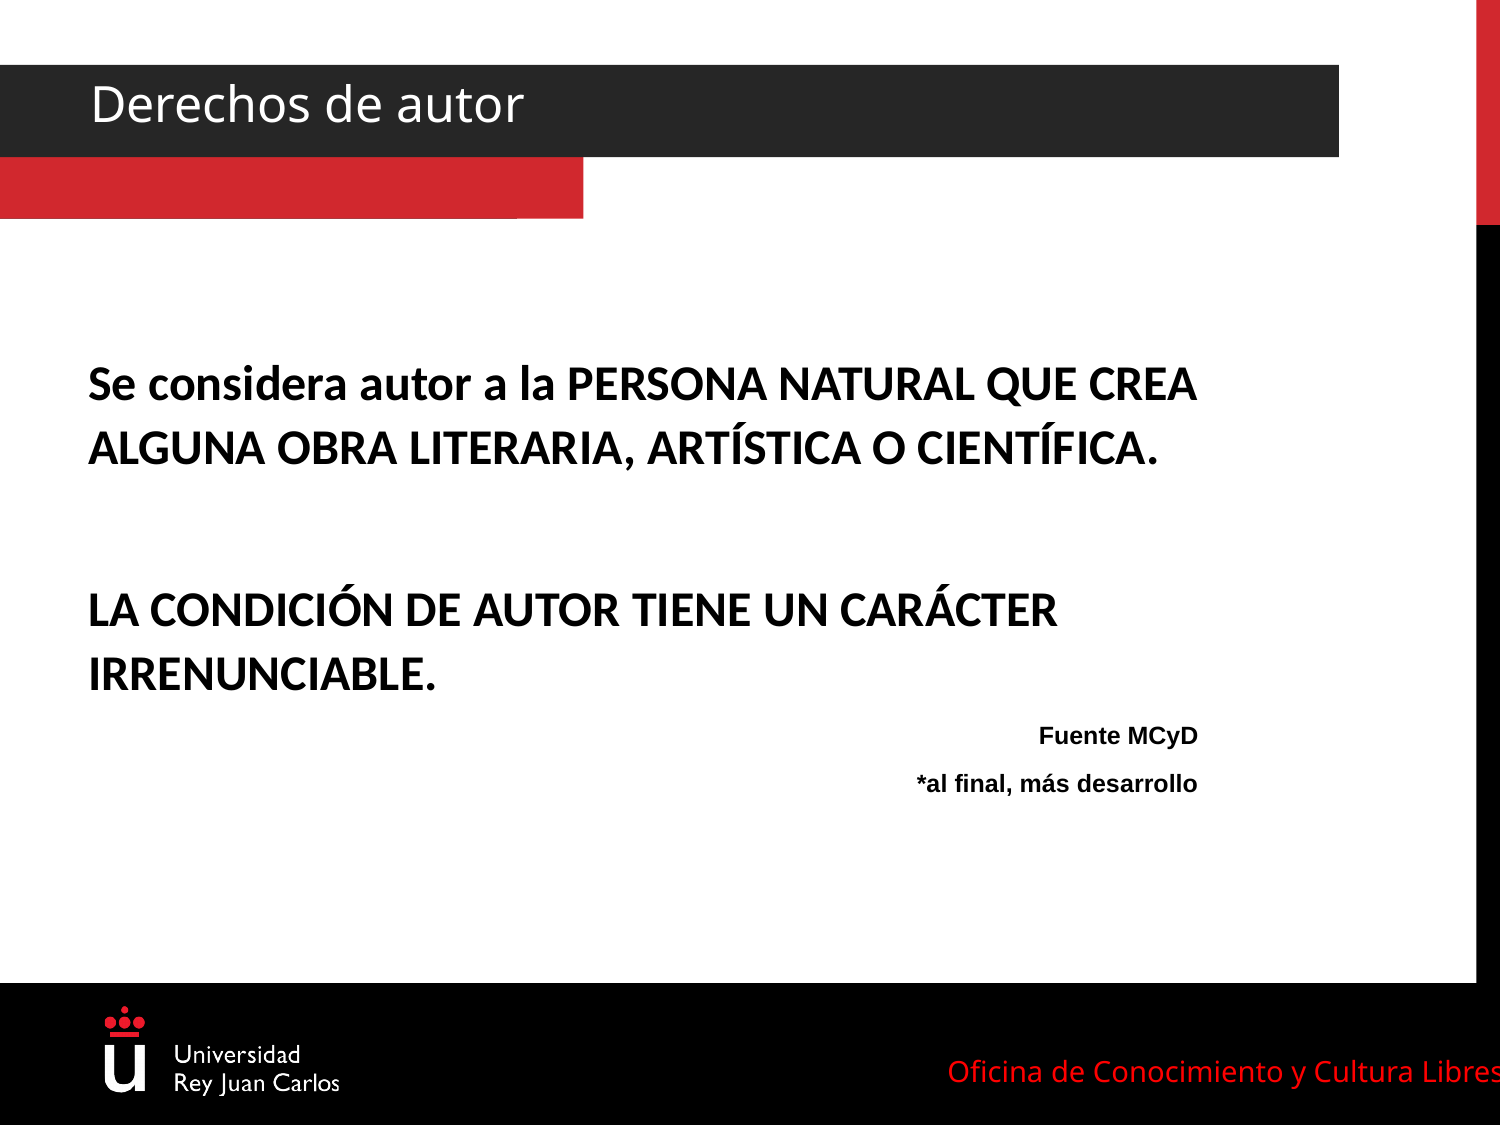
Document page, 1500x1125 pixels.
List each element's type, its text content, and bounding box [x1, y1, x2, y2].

text_box Se considera autor a la PERSONA NATURAL QUE CREA ALGUNA OBRA LITERARIA, ARTÍSTICA O CIENTÍFICA. LA CONDICIÓN DE AUTOR TIENE UN CARÁCTER IRRENUNCIABLE. Fuente MCyD *al final, más desarrollo [73, 261, 1374, 889]
text_box Derechos de autor [0, 64, 1339, 158]
text_box Oficina de Conocimiento y Cultura Libres [932, 1046, 1500, 1097]
picture [104, 1006, 339, 1096]
text_box [0, 984, 1500, 1125]
text_box [0, 158, 584, 219]
